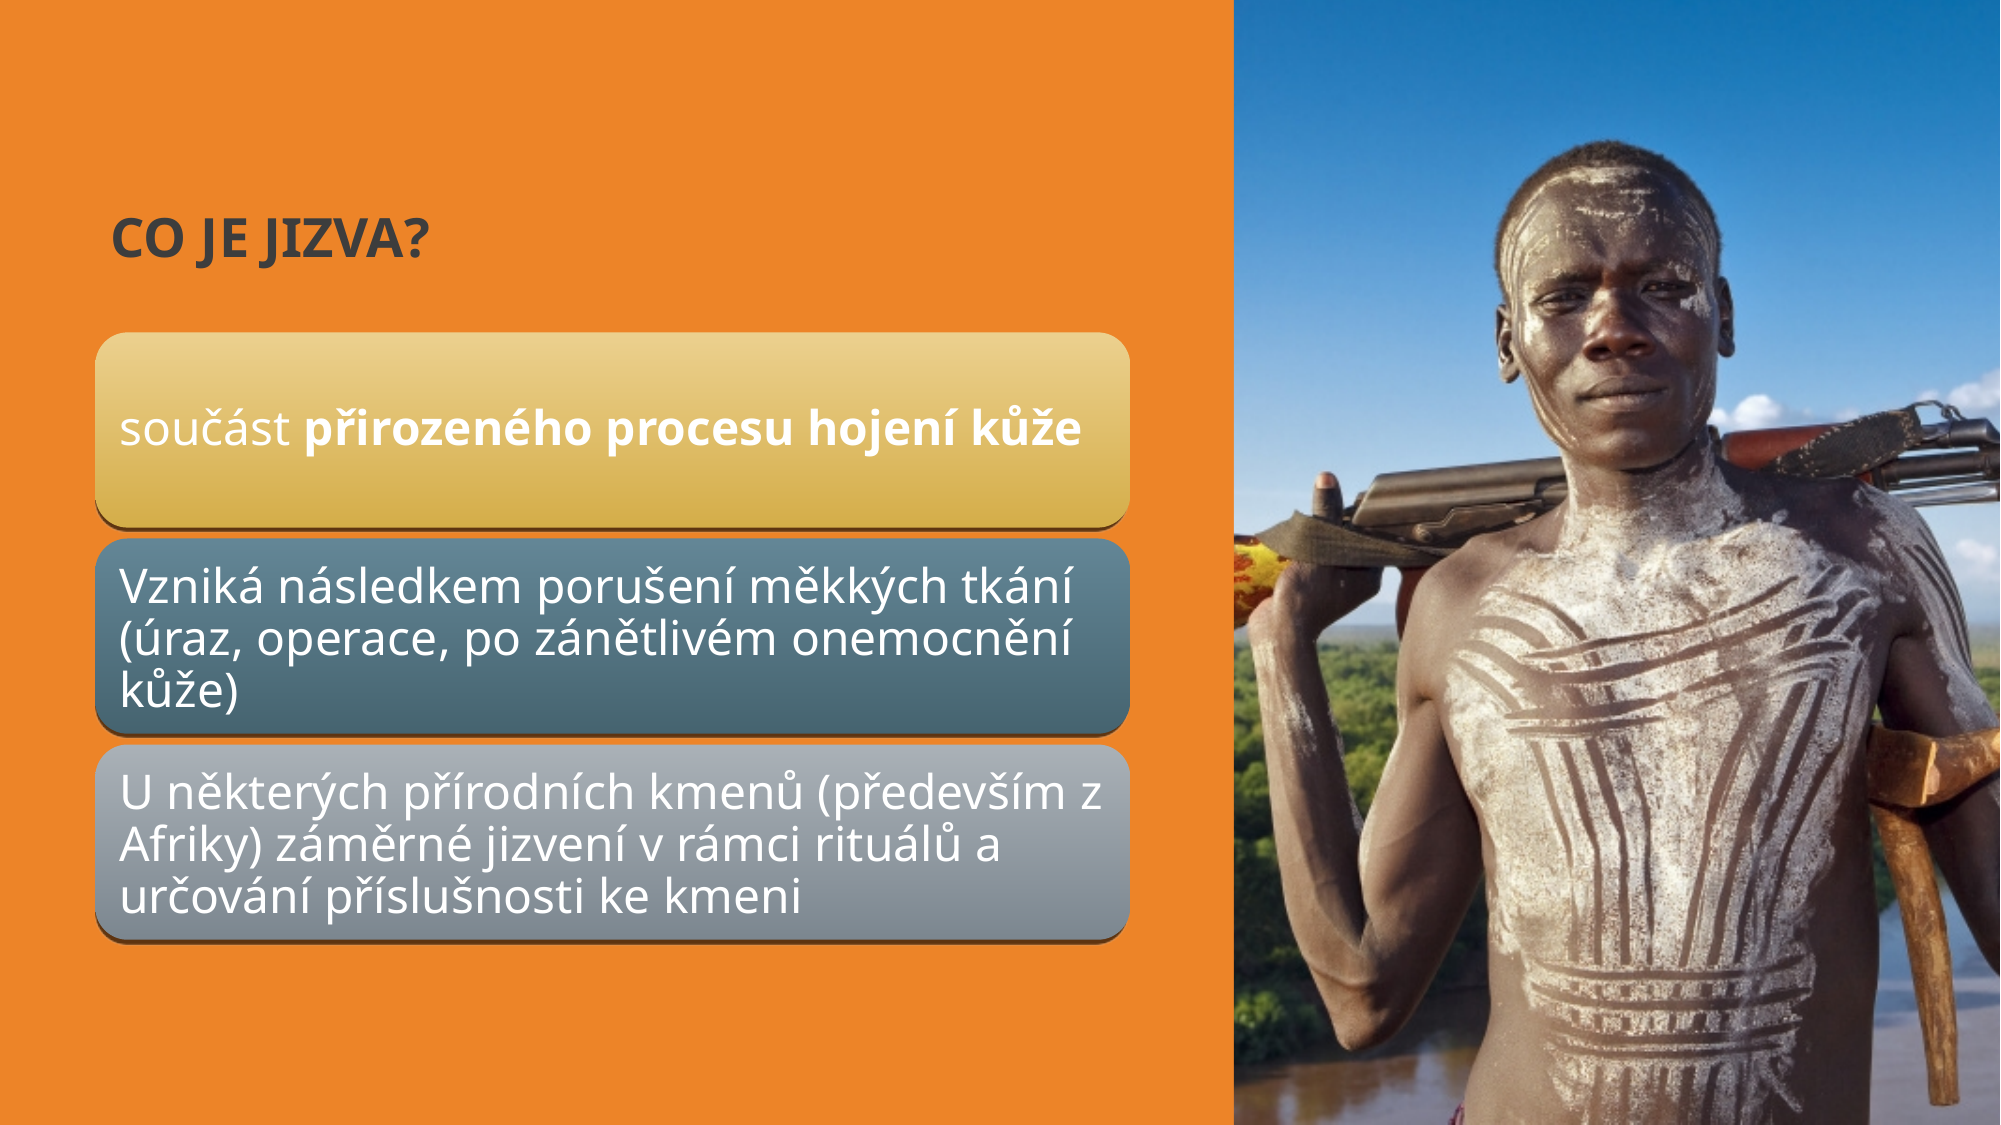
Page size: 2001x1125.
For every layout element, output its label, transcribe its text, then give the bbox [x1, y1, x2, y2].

text_box součást přirozeného procesu hojení kůže [95, 332, 1131, 528]
picture [1233, 0, 2000, 1125]
title CO JE JIZVA? [95, 115, 1131, 282]
text_box Vzniká následkem porušení měkkých tkání (úraz, operace, po zánětlivém onemocnění kůže) [95, 538, 1131, 734]
text_box U některých přírodních kmenů (především z Afriky) záměrné jizvení v rámci rituálů a určování příslušnosti ke kmeni [95, 744, 1131, 940]
text_box [0, 0, 1233, 1125]
